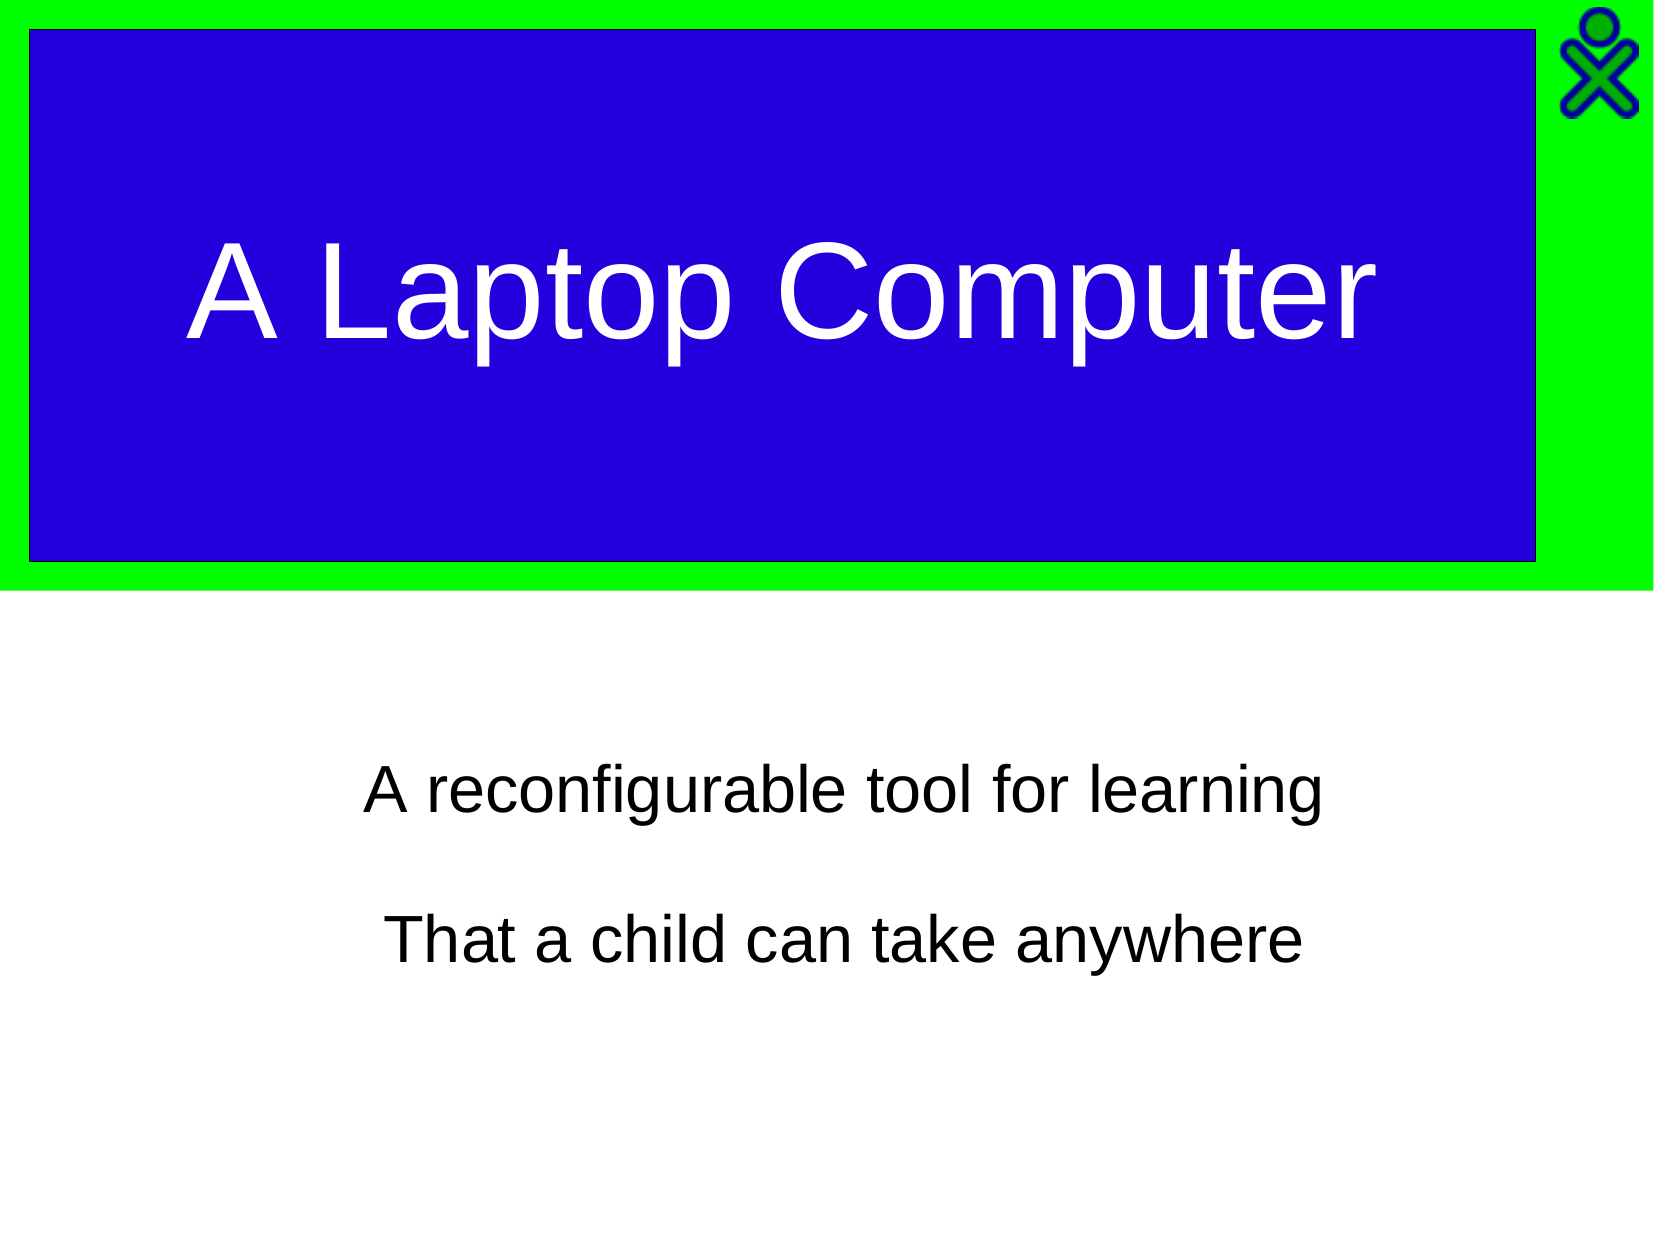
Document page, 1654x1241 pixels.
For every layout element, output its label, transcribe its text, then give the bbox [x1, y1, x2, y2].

title A Laptop Computer [59, 56, 1506, 525]
subtitle A reconfigurable tool for learning That a child can take anywhere [82, 627, 1571, 1102]
picture [1559, 7, 1639, 119]
